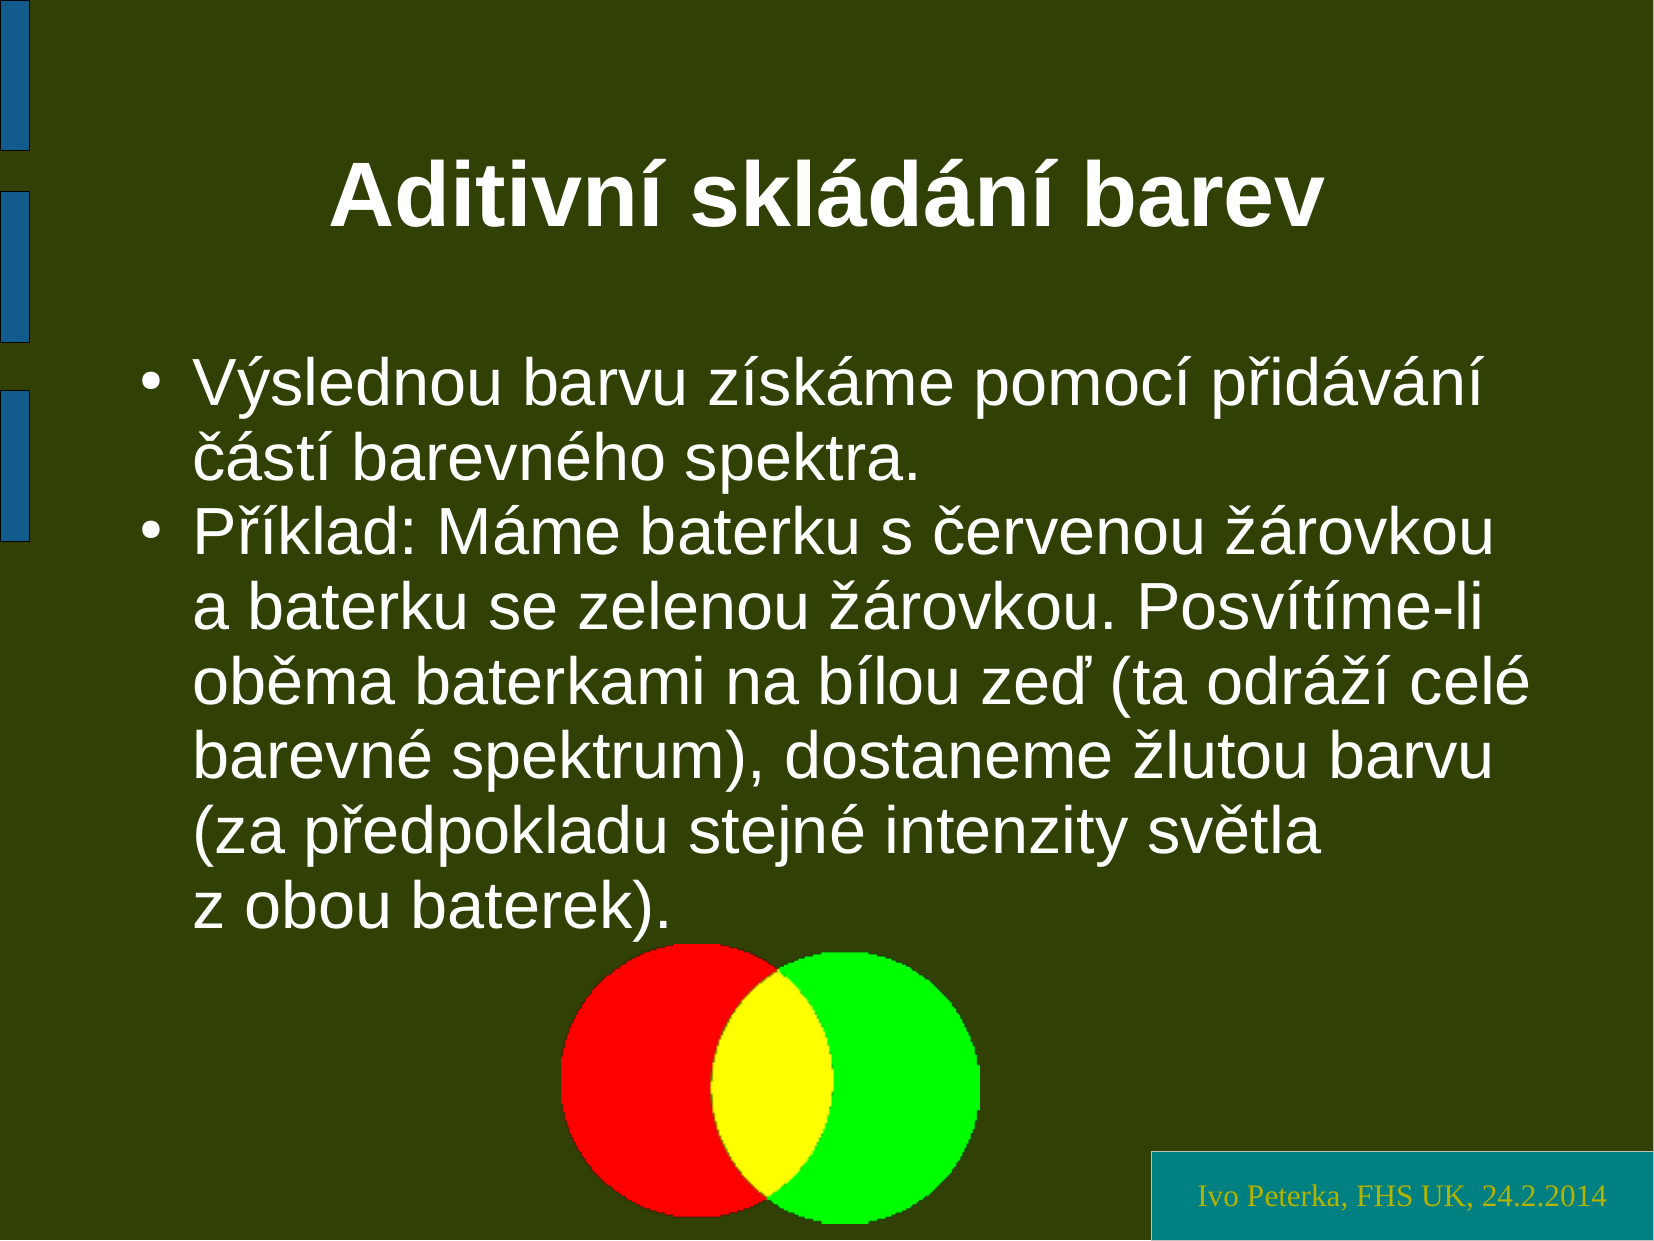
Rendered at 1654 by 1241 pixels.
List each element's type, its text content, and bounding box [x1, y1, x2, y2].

list Výslednou barvu získáme pomocí přidávání částí barevného spektra. Příklad: Máme baterku s červenou žárovkou a baterku se zelenou žárovkou. Posvítíme-li oběma baterkami na bílou zeď (ta odráží celé barevné spektrum), dostaneme žlutou barvu (za předpokladu stejné intenzity světla z obou baterek). [121, 344, 1534, 1112]
picture [561, 944, 980, 1224]
title Aditivní skládání barev [121, 98, 1534, 291]
